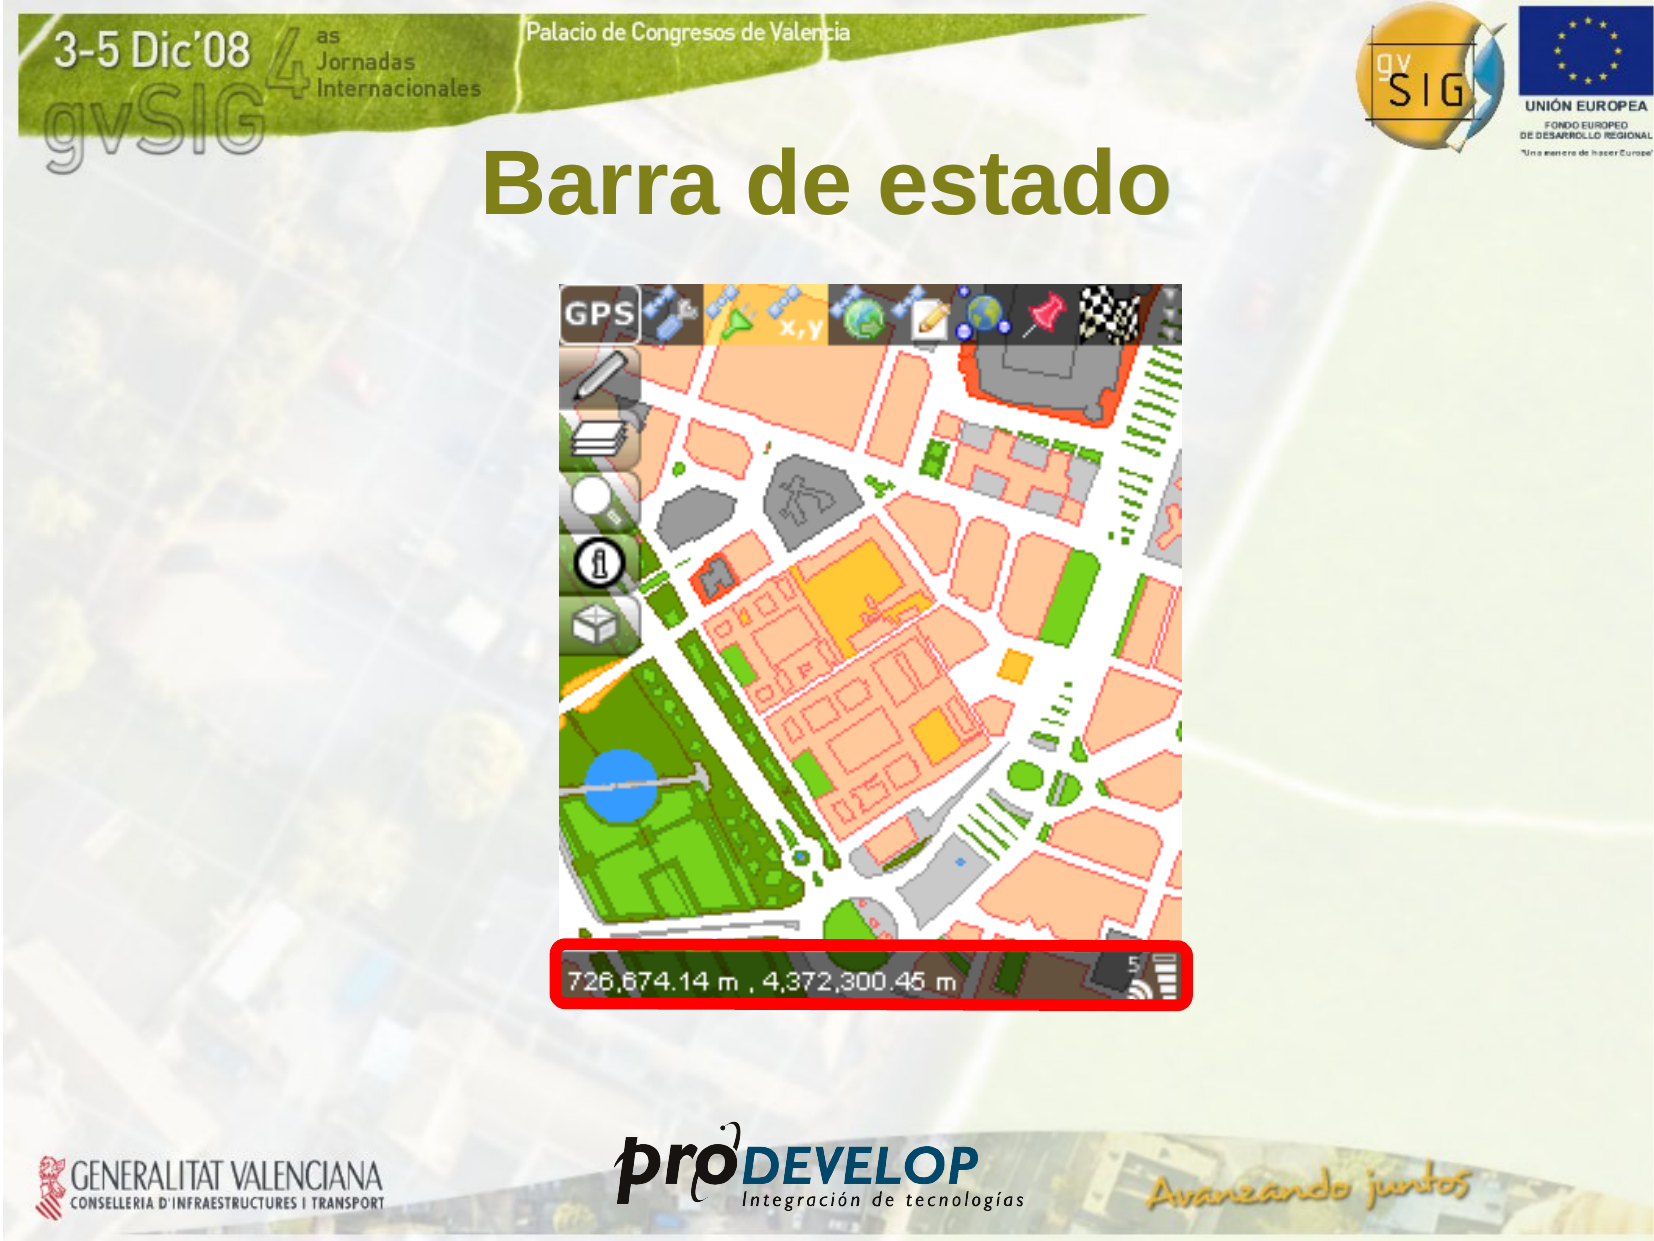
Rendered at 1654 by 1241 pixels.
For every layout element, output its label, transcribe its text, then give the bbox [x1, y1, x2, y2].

picture [3, 0, 1654, 1241]
title Barra de estado [82, 78, 1571, 287]
